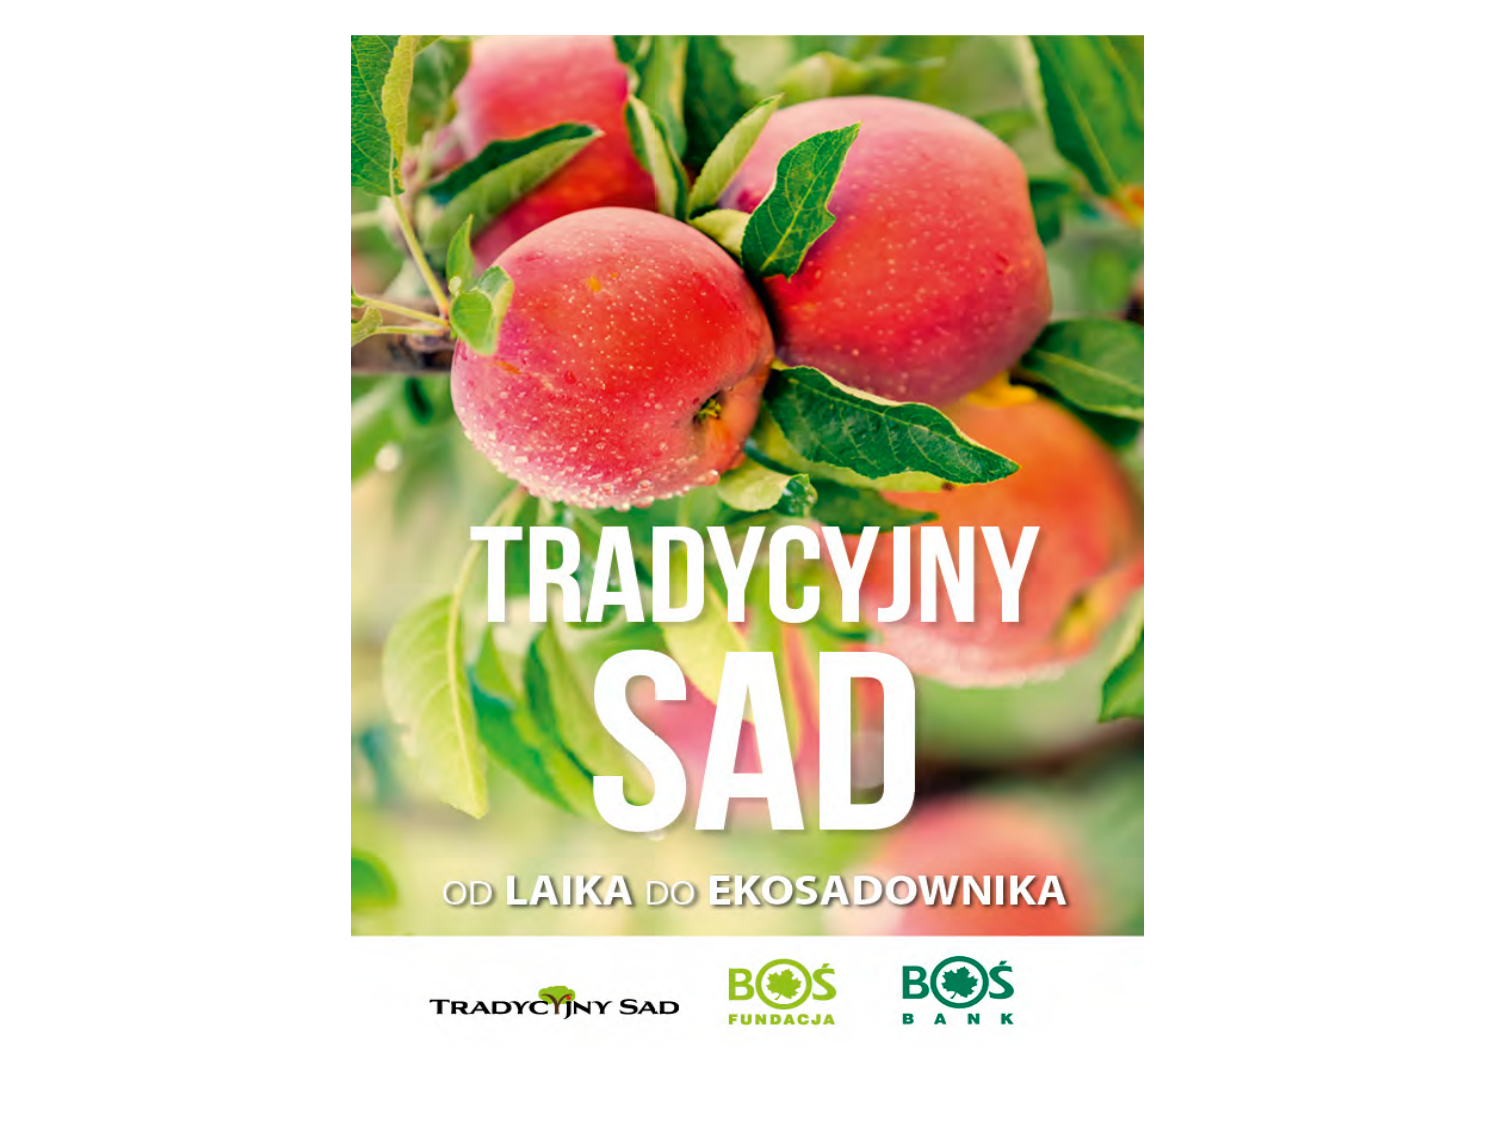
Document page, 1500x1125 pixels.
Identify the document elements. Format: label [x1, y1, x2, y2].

picture [351, 35, 1144, 1048]
